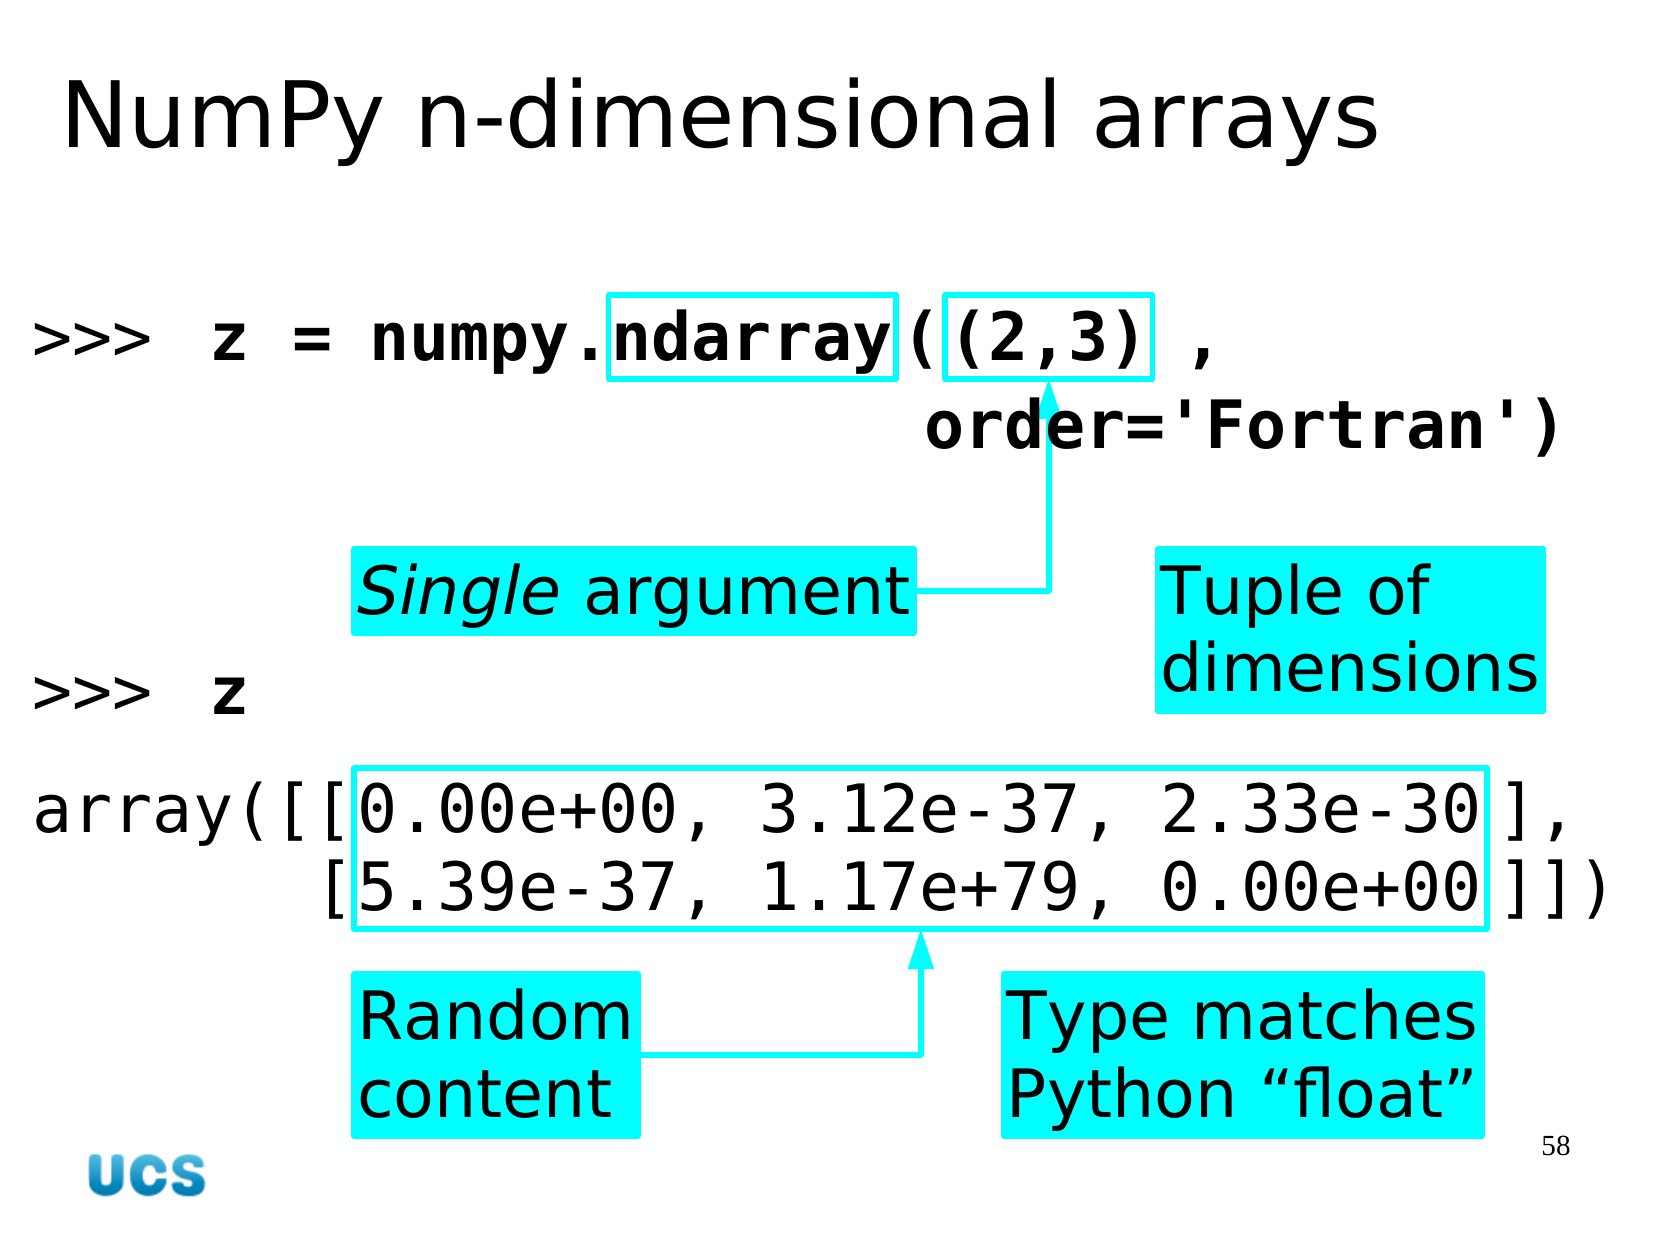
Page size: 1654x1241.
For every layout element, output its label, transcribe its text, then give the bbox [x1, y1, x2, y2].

picture [88, 1153, 206, 1198]
text_box Tuple of dimensions [1157, 549, 1544, 711]
text_box , [1181, 295, 1228, 380]
text_box NumPy n-dimensional arrays [57, 59, 1387, 173]
text_box order='Fortran') [921, 383, 1572, 468]
text_box ndarray [608, 295, 897, 380]
text_box ], ]]) [1494, 767, 1621, 930]
text_box . [567, 295, 606, 380]
text_box Type matches Python “float” [1003, 974, 1482, 1136]
text_box z [206, 295, 253, 380]
text_box (2,3) [945, 295, 1153, 380]
text_box >>> [29, 649, 157, 734]
text_box array([[ [ [29, 767, 351, 930]
text_box z [206, 649, 253, 734]
text_box 0.00e+00, 3.12e-37, 2.33e-30 5.39e-37, 1.17e+79, 0.00e+00 [354, 767, 1488, 930]
text_box >>> [29, 295, 157, 380]
text_box numpy [366, 295, 567, 380]
text_box = [289, 295, 336, 380]
text_box Single argument [354, 549, 914, 633]
text_box Random content [354, 974, 639, 1136]
text_box ( [897, 295, 945, 380]
